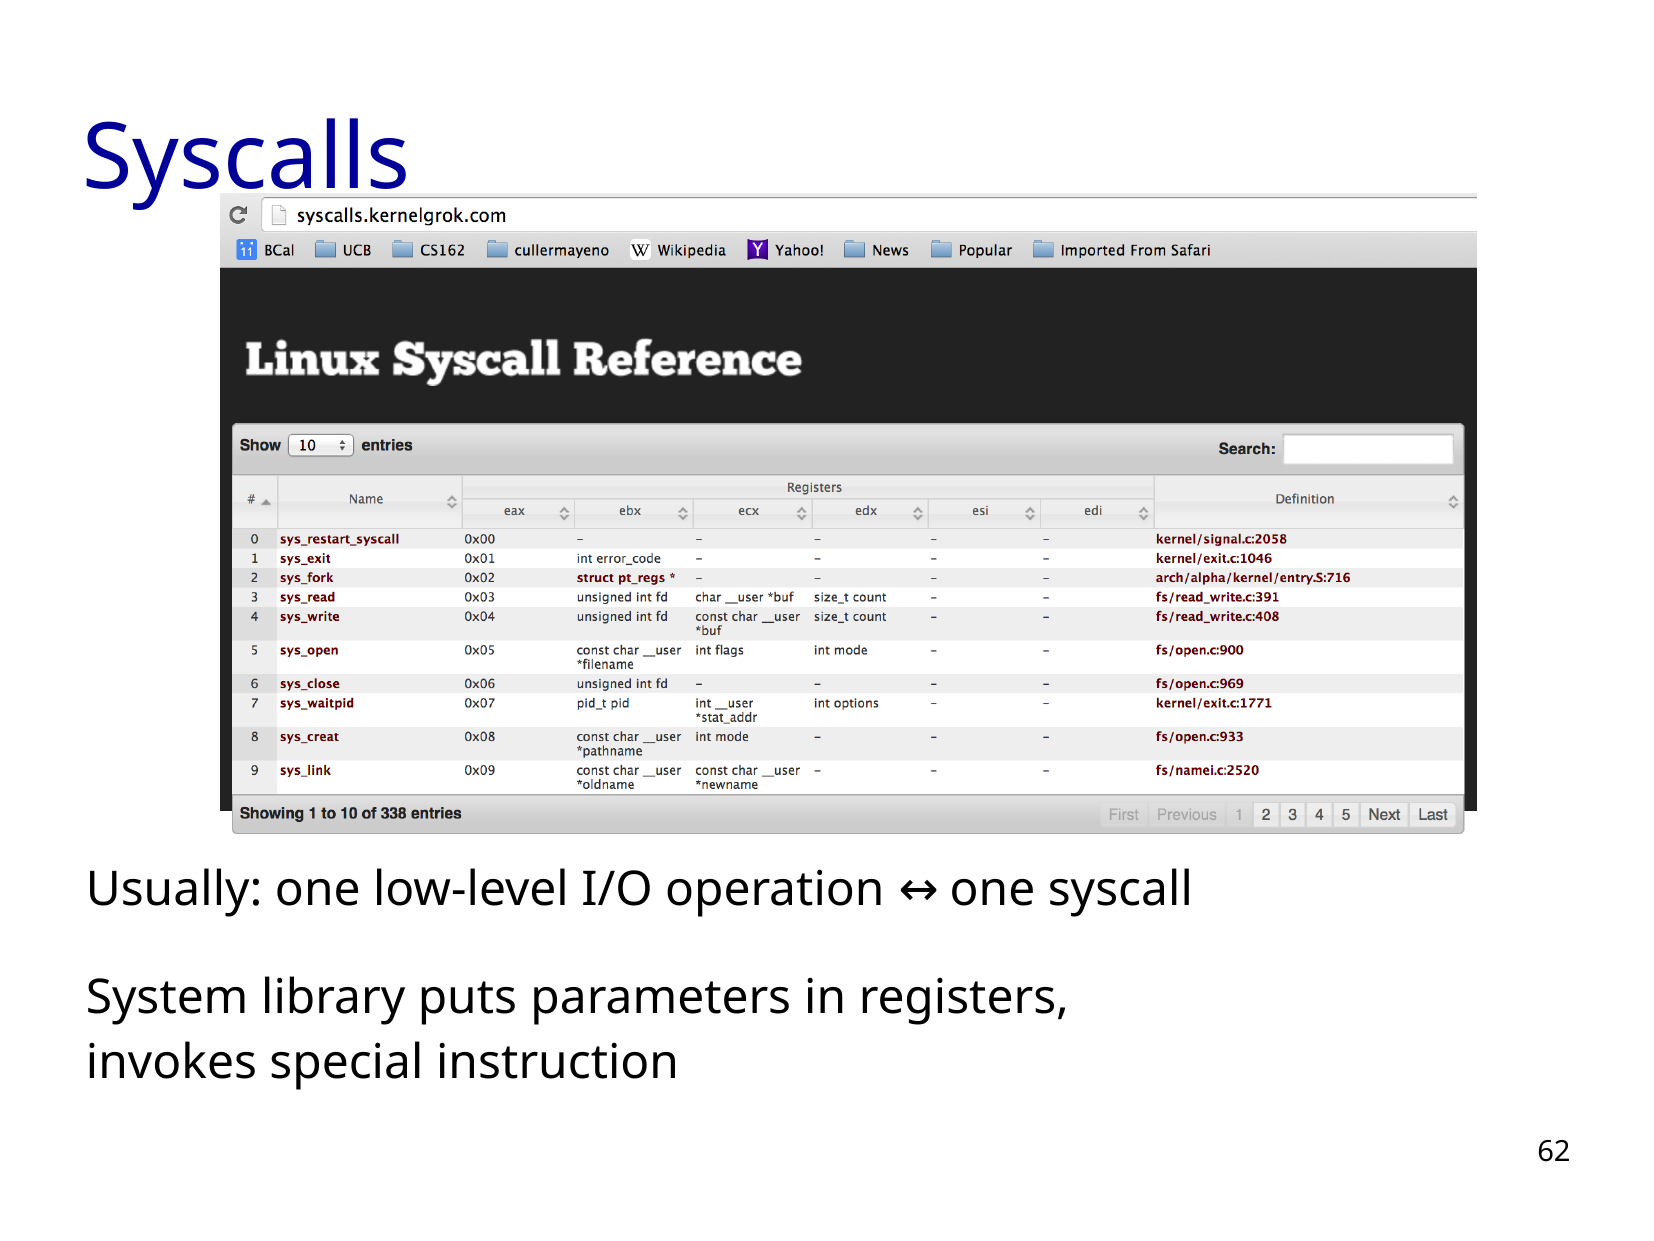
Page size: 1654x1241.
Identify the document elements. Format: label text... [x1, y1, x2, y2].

title Syscalls [82, 49, 1571, 257]
picture [220, 257, 1477, 854]
list Usually: one low-level I/O operation ↔ one syscall System library puts parameters in registers, invokes special instruction [60, 854, 1571, 1096]
